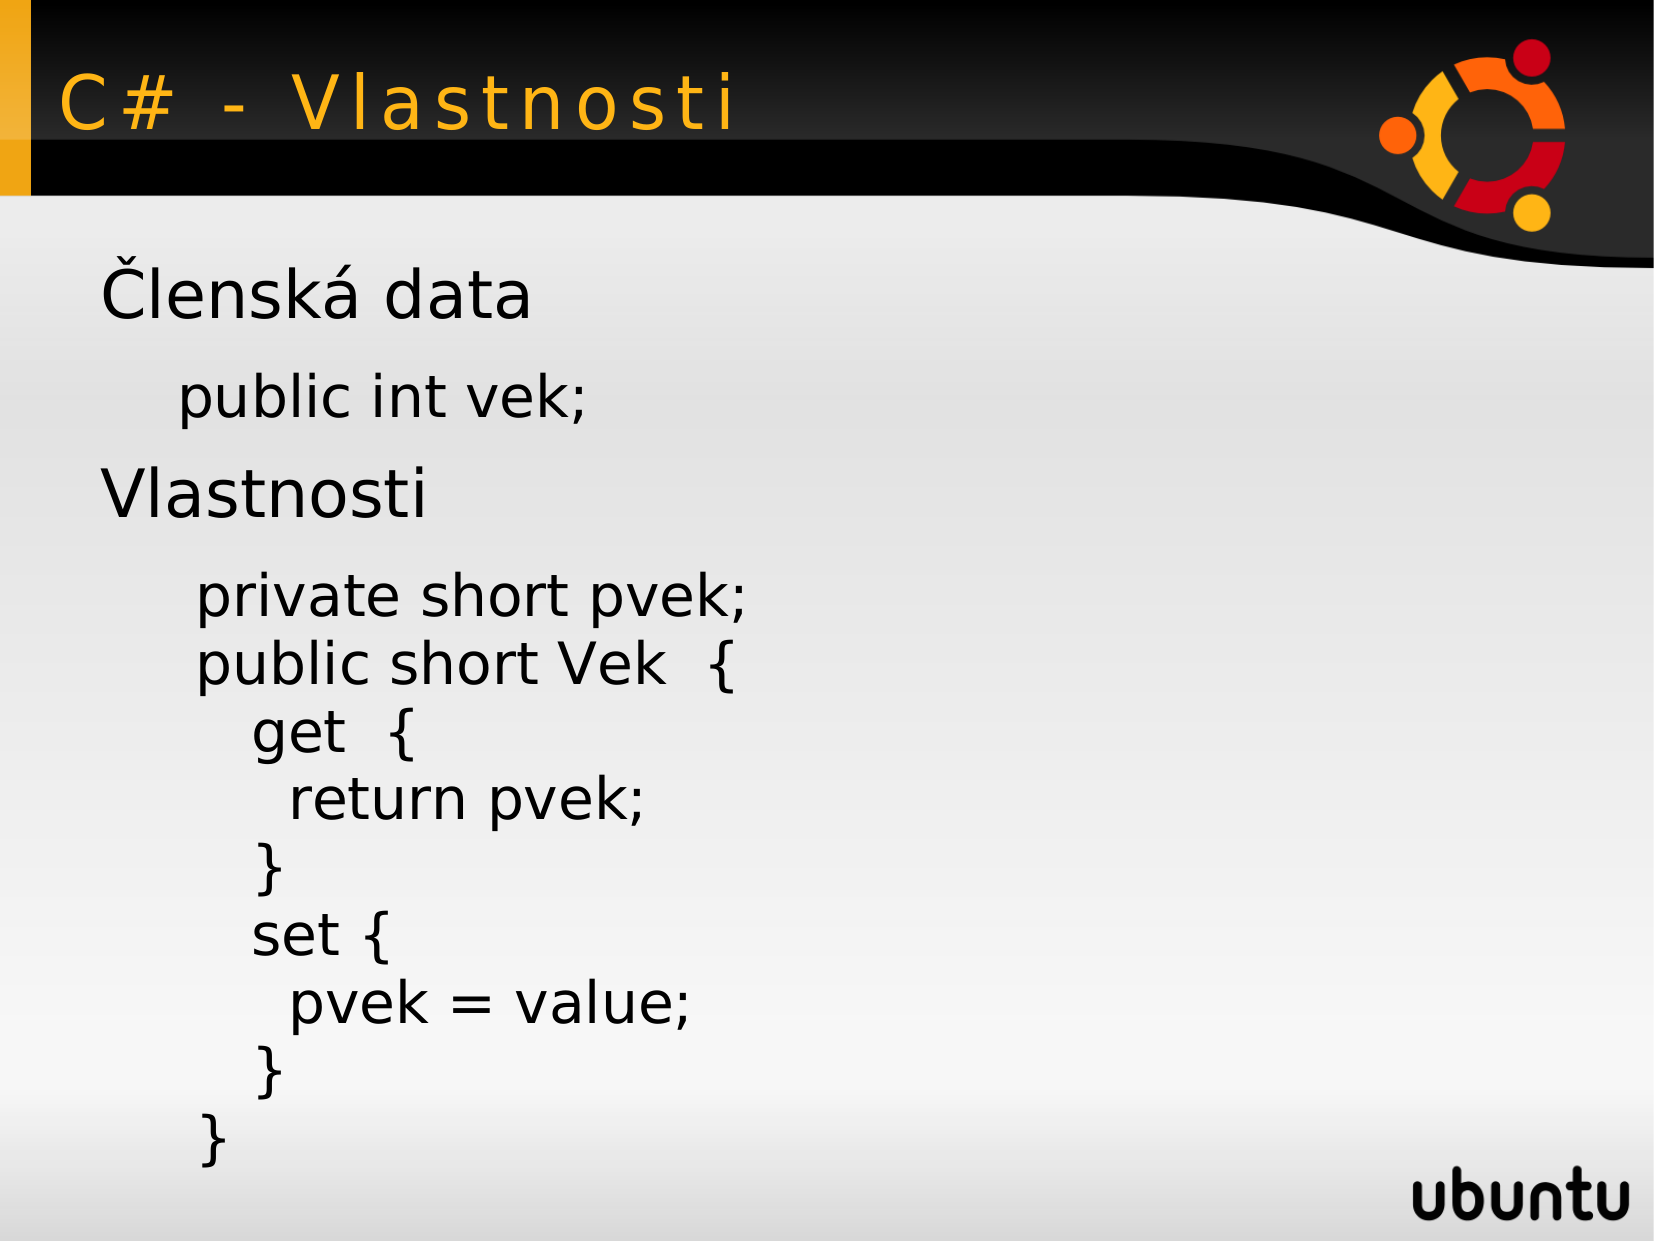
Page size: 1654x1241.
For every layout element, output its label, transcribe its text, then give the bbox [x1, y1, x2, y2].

list Členská data public int vek; Vlastnosti private short pvek; public short Vek { get { return pvek; } set { pvek = value; } } [82, 256, 1571, 1241]
picture [0, 0, 1654, 1241]
title C# - Vlastnosti [59, 36, 1270, 171]
